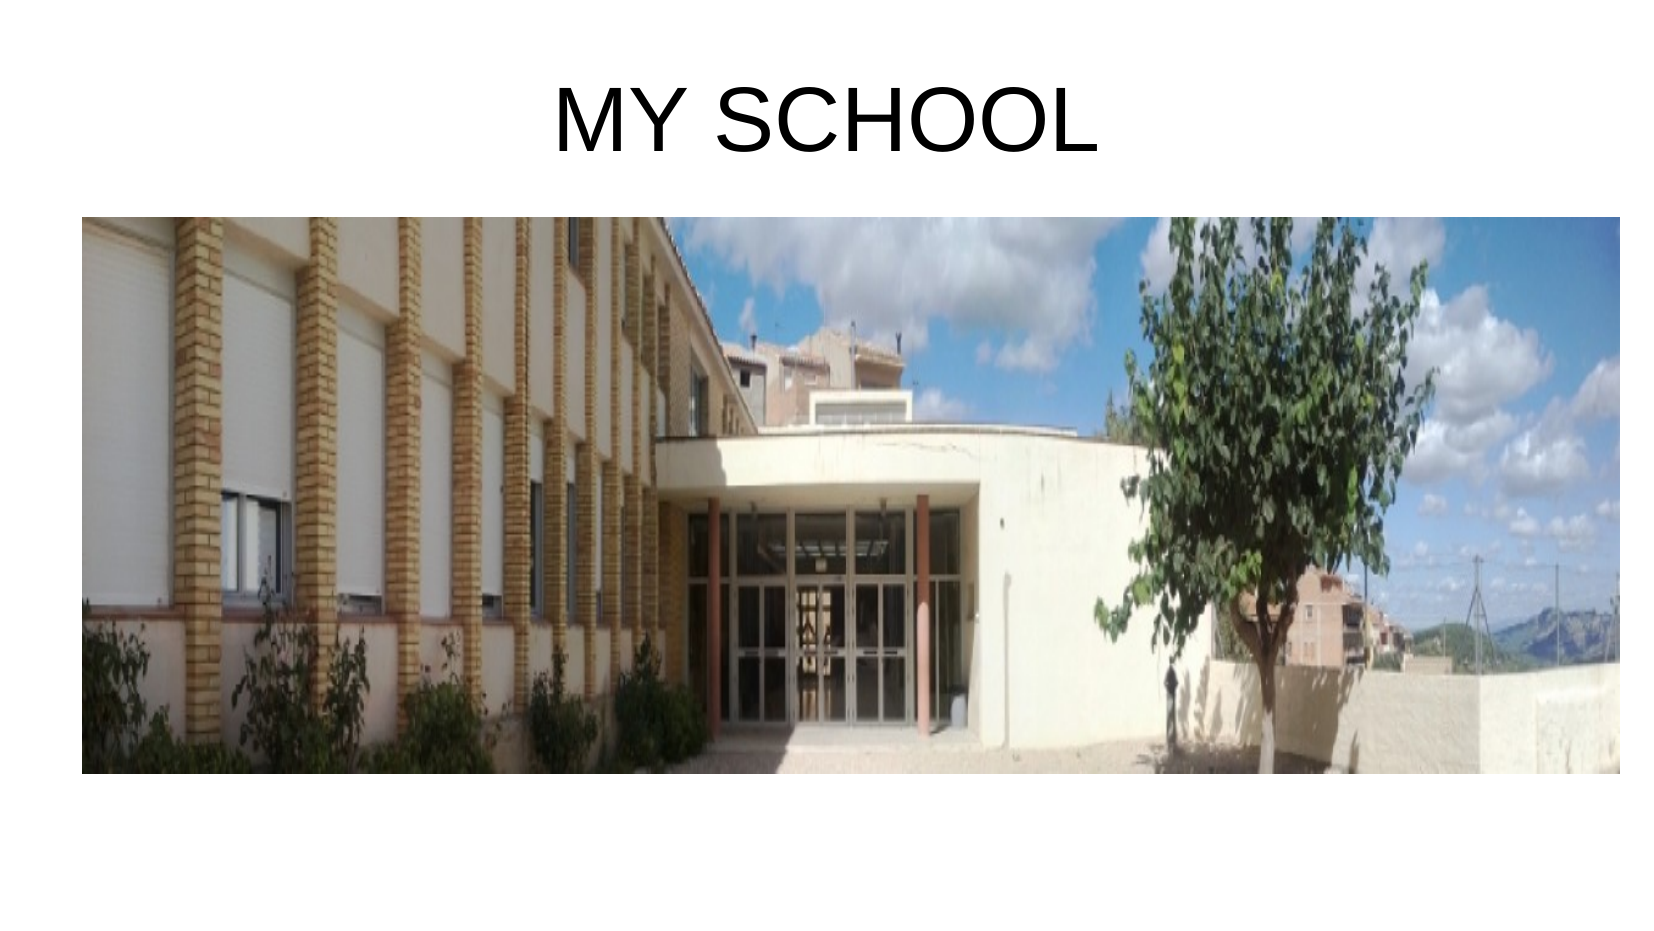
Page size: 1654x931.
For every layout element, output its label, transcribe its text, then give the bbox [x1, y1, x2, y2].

picture [82, 217, 1620, 774]
text_box MY SCHOOL [82, 37, 1571, 193]
